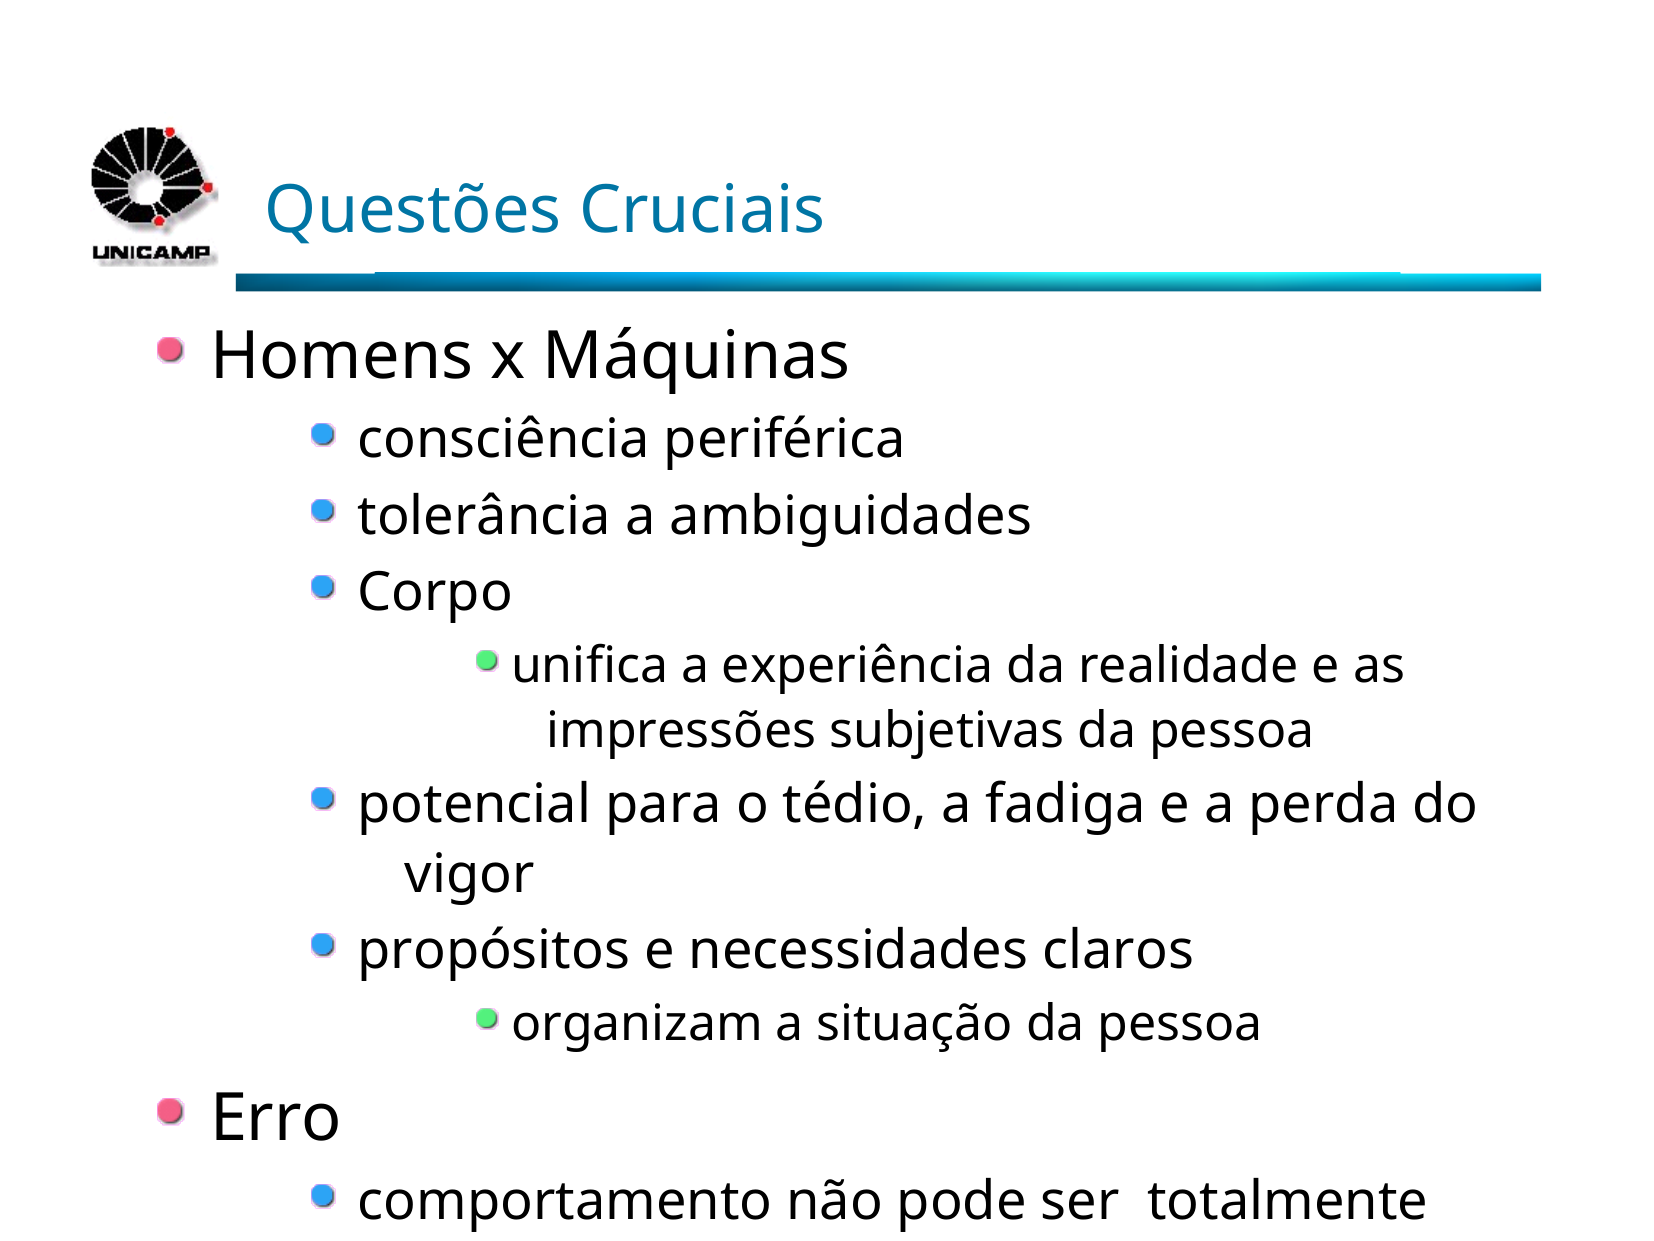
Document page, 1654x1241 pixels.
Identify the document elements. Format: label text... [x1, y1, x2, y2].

list Homens x Máquinas consciência periférica tolerância a ambiguidades Corpo unifica a experiência da realidade e as impressões subjetivas da pessoa potencial para o tédio, a fadiga e a perda do vigor propósitos e necessidades claros organizam a situação da pessoa Erro comportamento não pode ser totalmente especificado por meio de regras lógicas computadores não têm necessidades e desejos [121, 309, 1534, 1208]
picture [125, 272, 1654, 295]
title Questões Cruciais [264, 42, 1534, 250]
